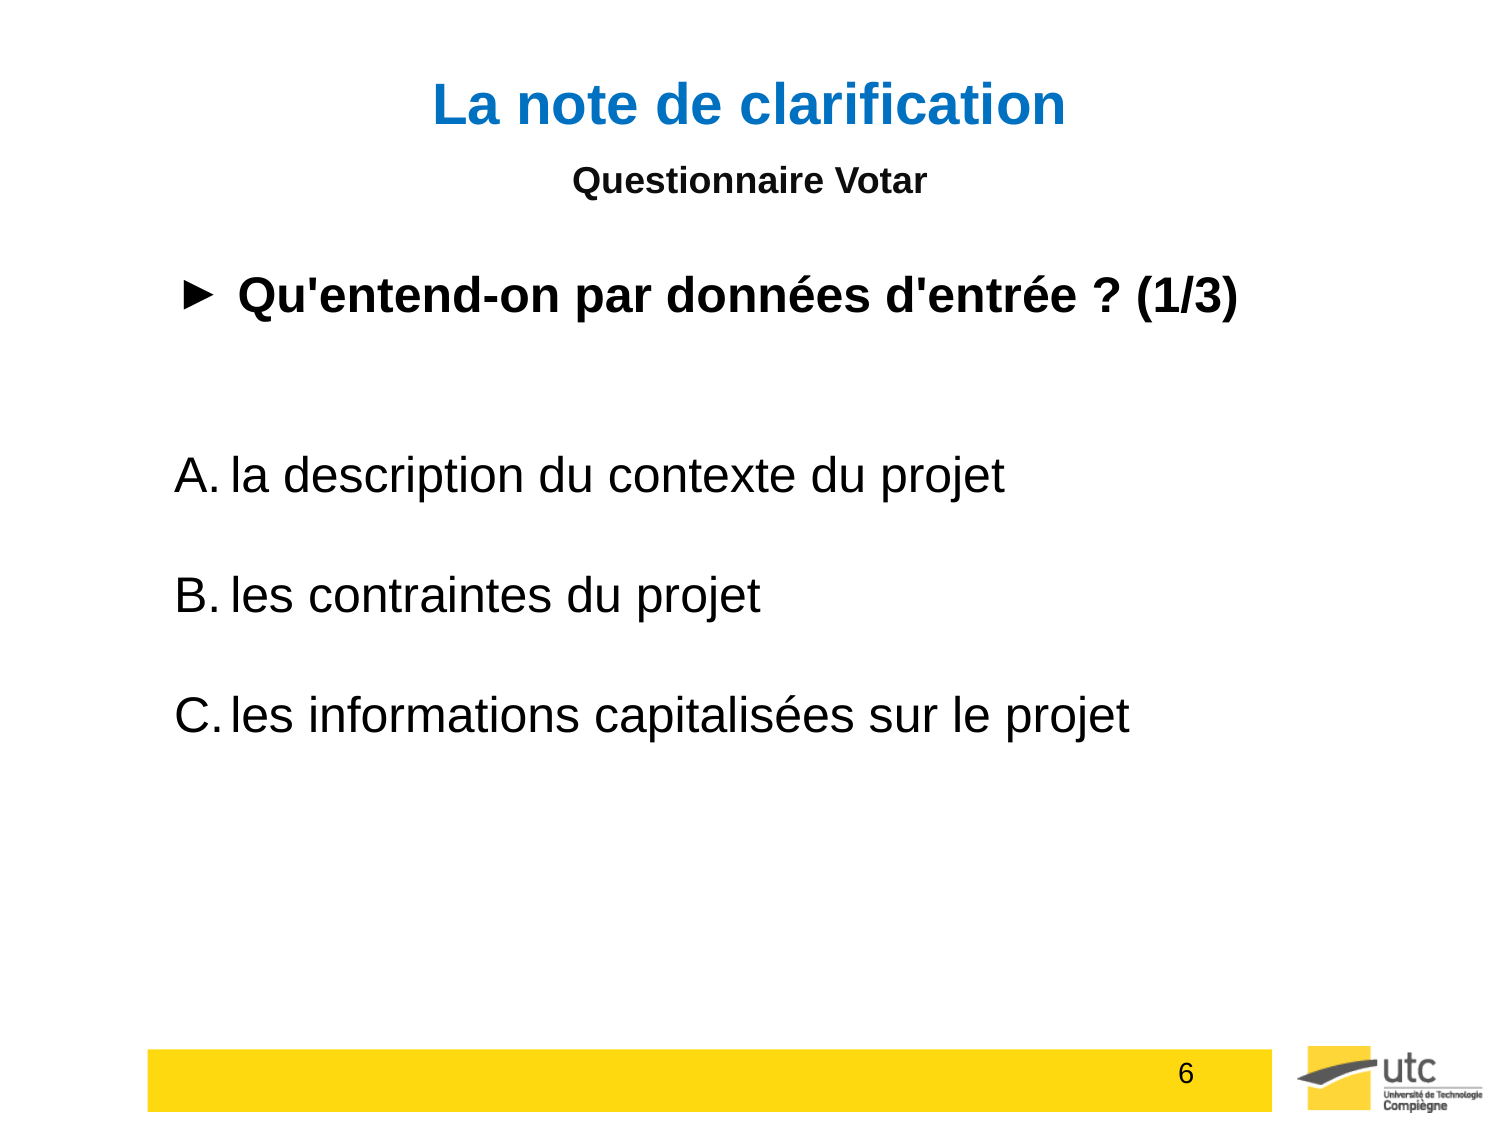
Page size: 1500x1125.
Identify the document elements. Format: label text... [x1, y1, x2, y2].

picture [1297, 1046, 1483, 1113]
text_box Qu'entend-on par données d'entrée ? (1/3) la description du contexte du projet les contraintes du projet les informations capitalisées sur le projet [159, 255, 1270, 751]
text_box La note de clarification [0, 50, 1500, 148]
text_box Questionnaire Votar [0, 148, 1500, 209]
